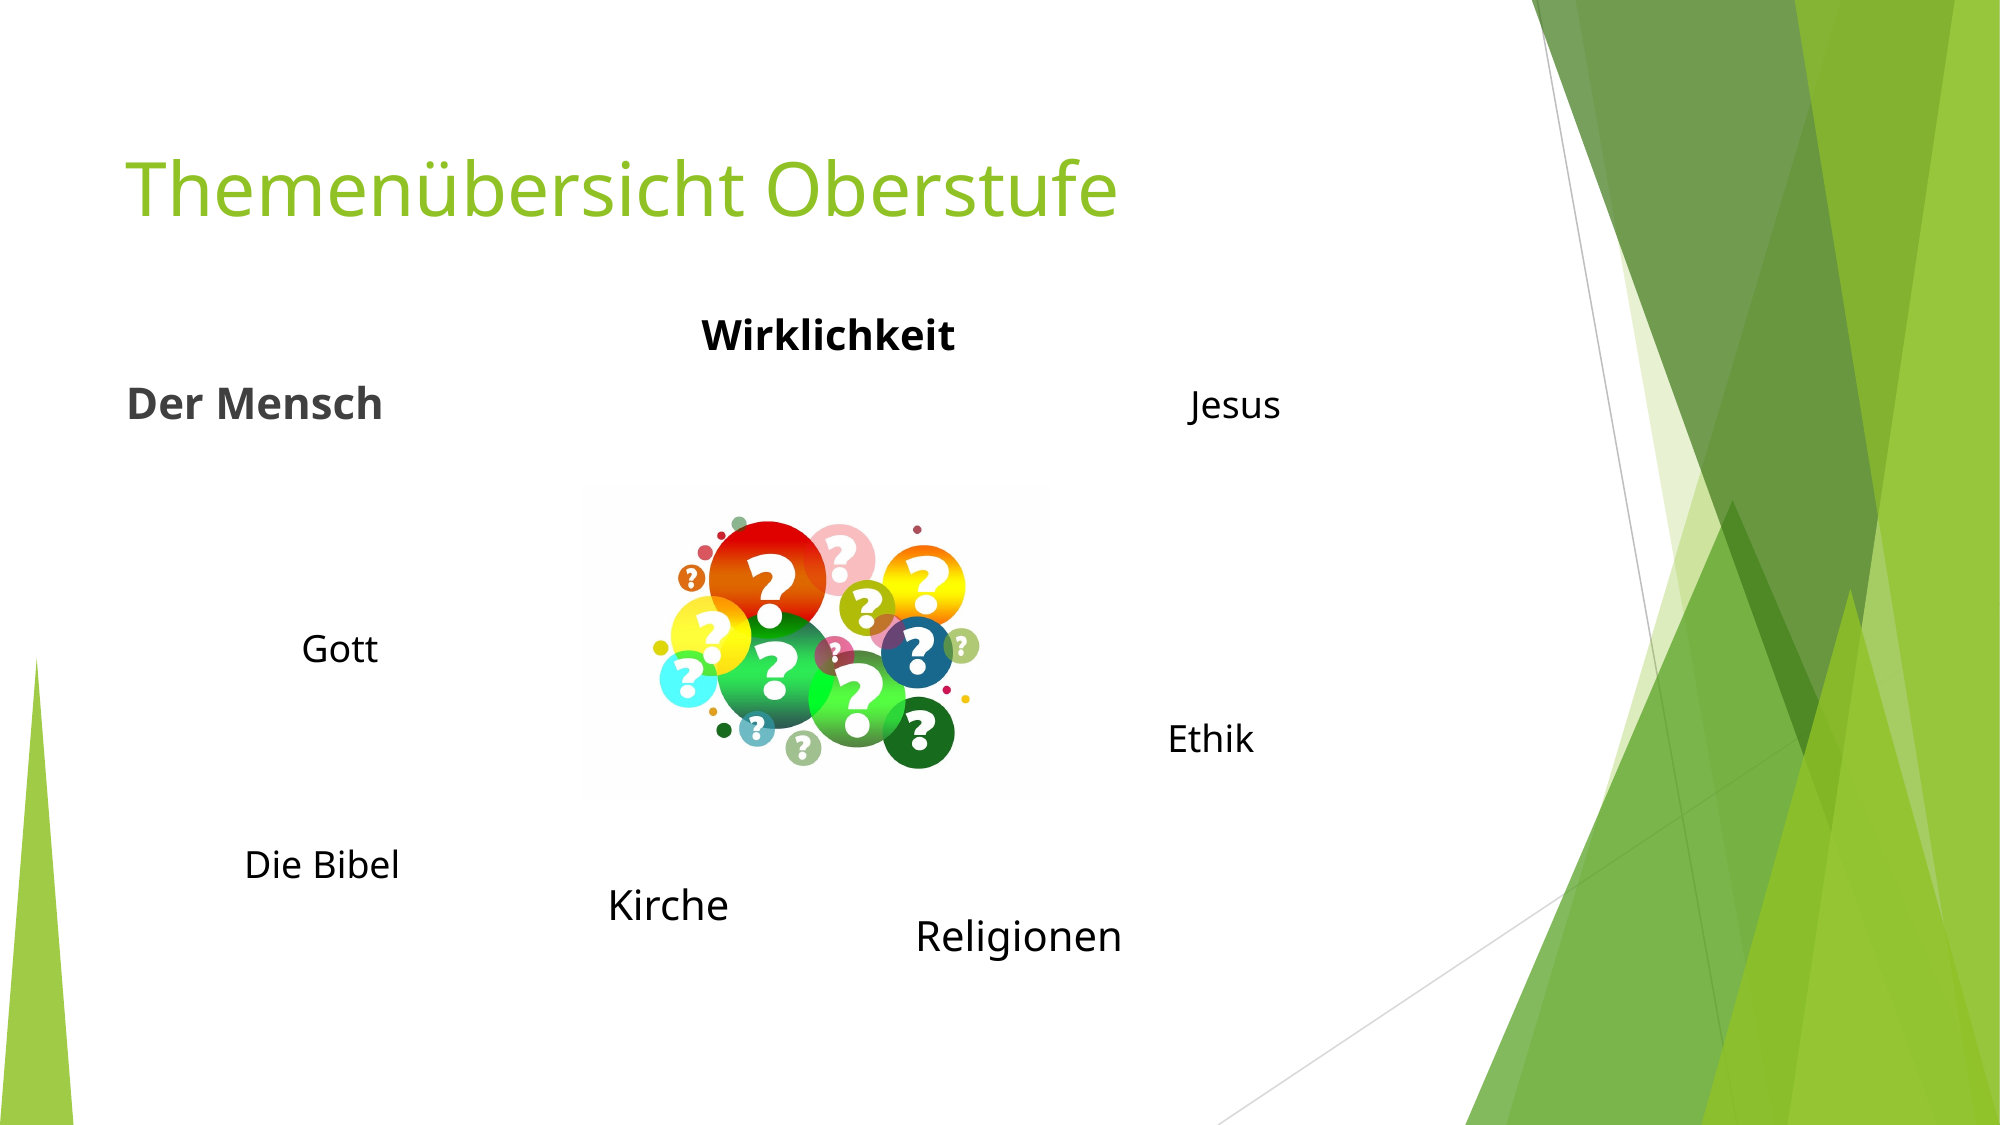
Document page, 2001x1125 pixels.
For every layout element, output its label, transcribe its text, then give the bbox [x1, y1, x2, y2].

title Themenübersicht Oberstufe [111, 133, 1522, 351]
text_box Gott [286, 617, 587, 678]
text_box Wirklichkeit [686, 300, 1000, 366]
text_box Religionen [900, 902, 1201, 968]
text_box Die Bibel [229, 833, 582, 894]
text_box Kirche [592, 871, 893, 937]
list Der Mensch [111, 368, 1375, 487]
text_box Ethik [1152, 707, 1453, 768]
picture [581, 487, 1051, 799]
text_box Jesus [1175, 373, 1573, 434]
